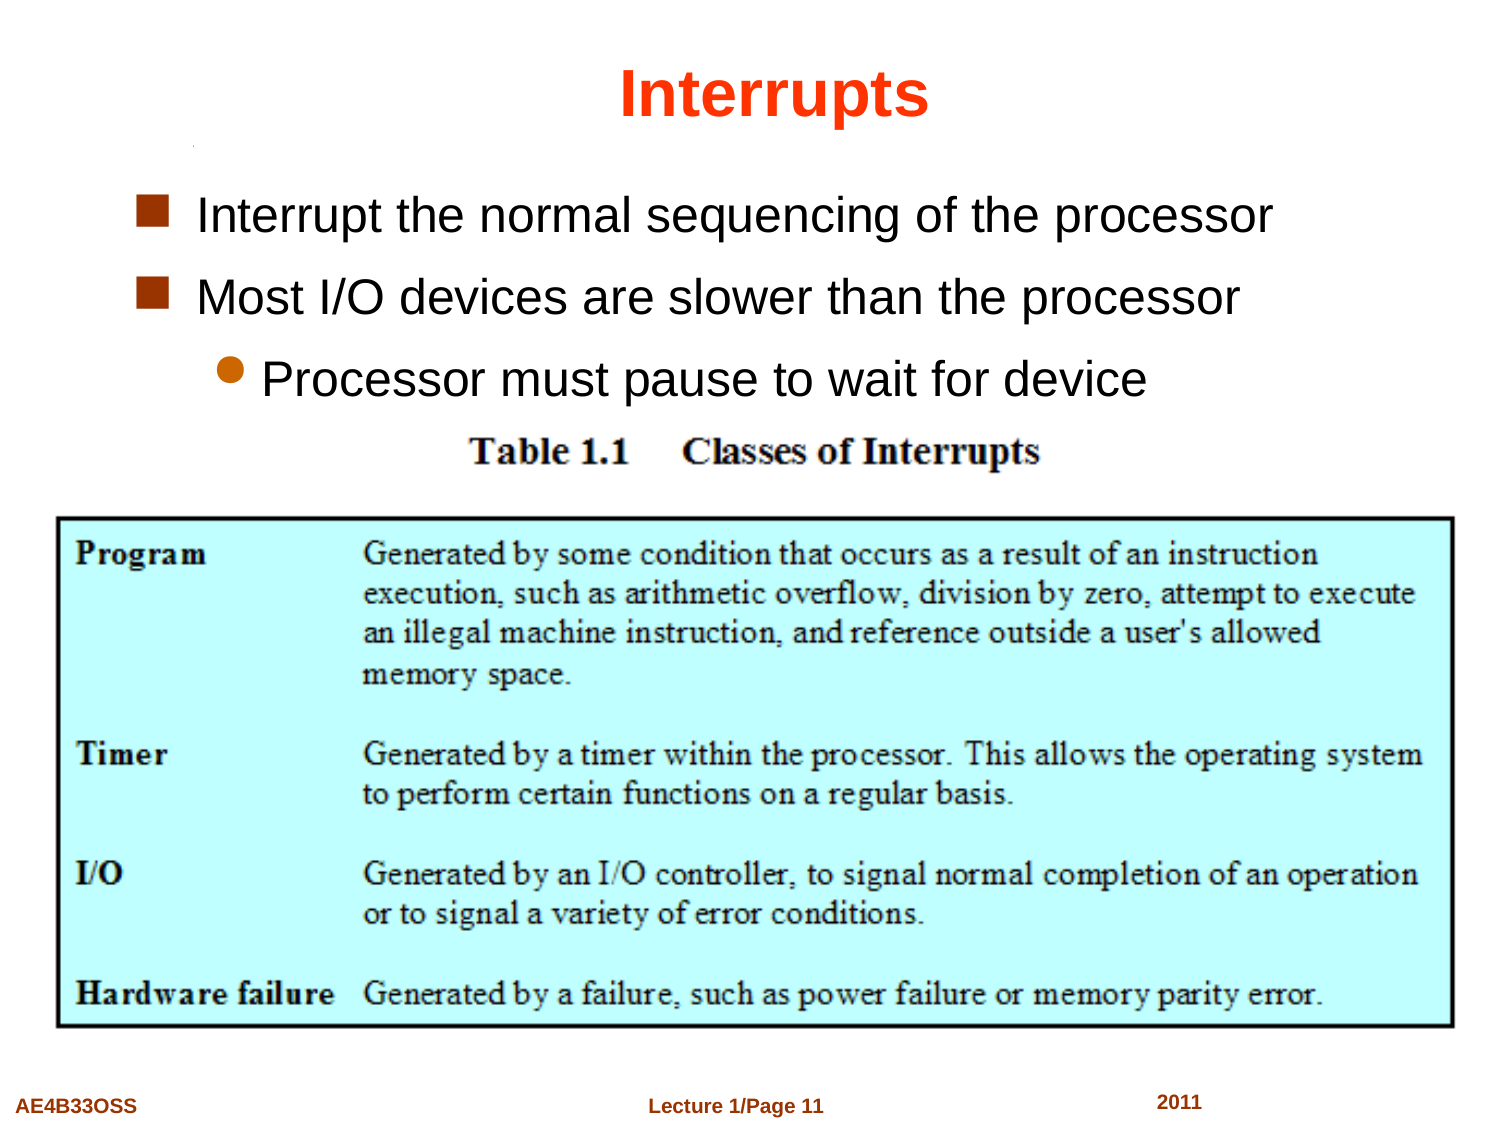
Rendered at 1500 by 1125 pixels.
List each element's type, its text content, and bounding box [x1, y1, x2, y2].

picture [0, 408, 1500, 1055]
title Interrupts [112, 37, 1438, 138]
list Interrupt the normal sequencing of the processor Most I/O devices are slower than the processor Processor must pause to wait for device [125, 174, 1415, 408]
